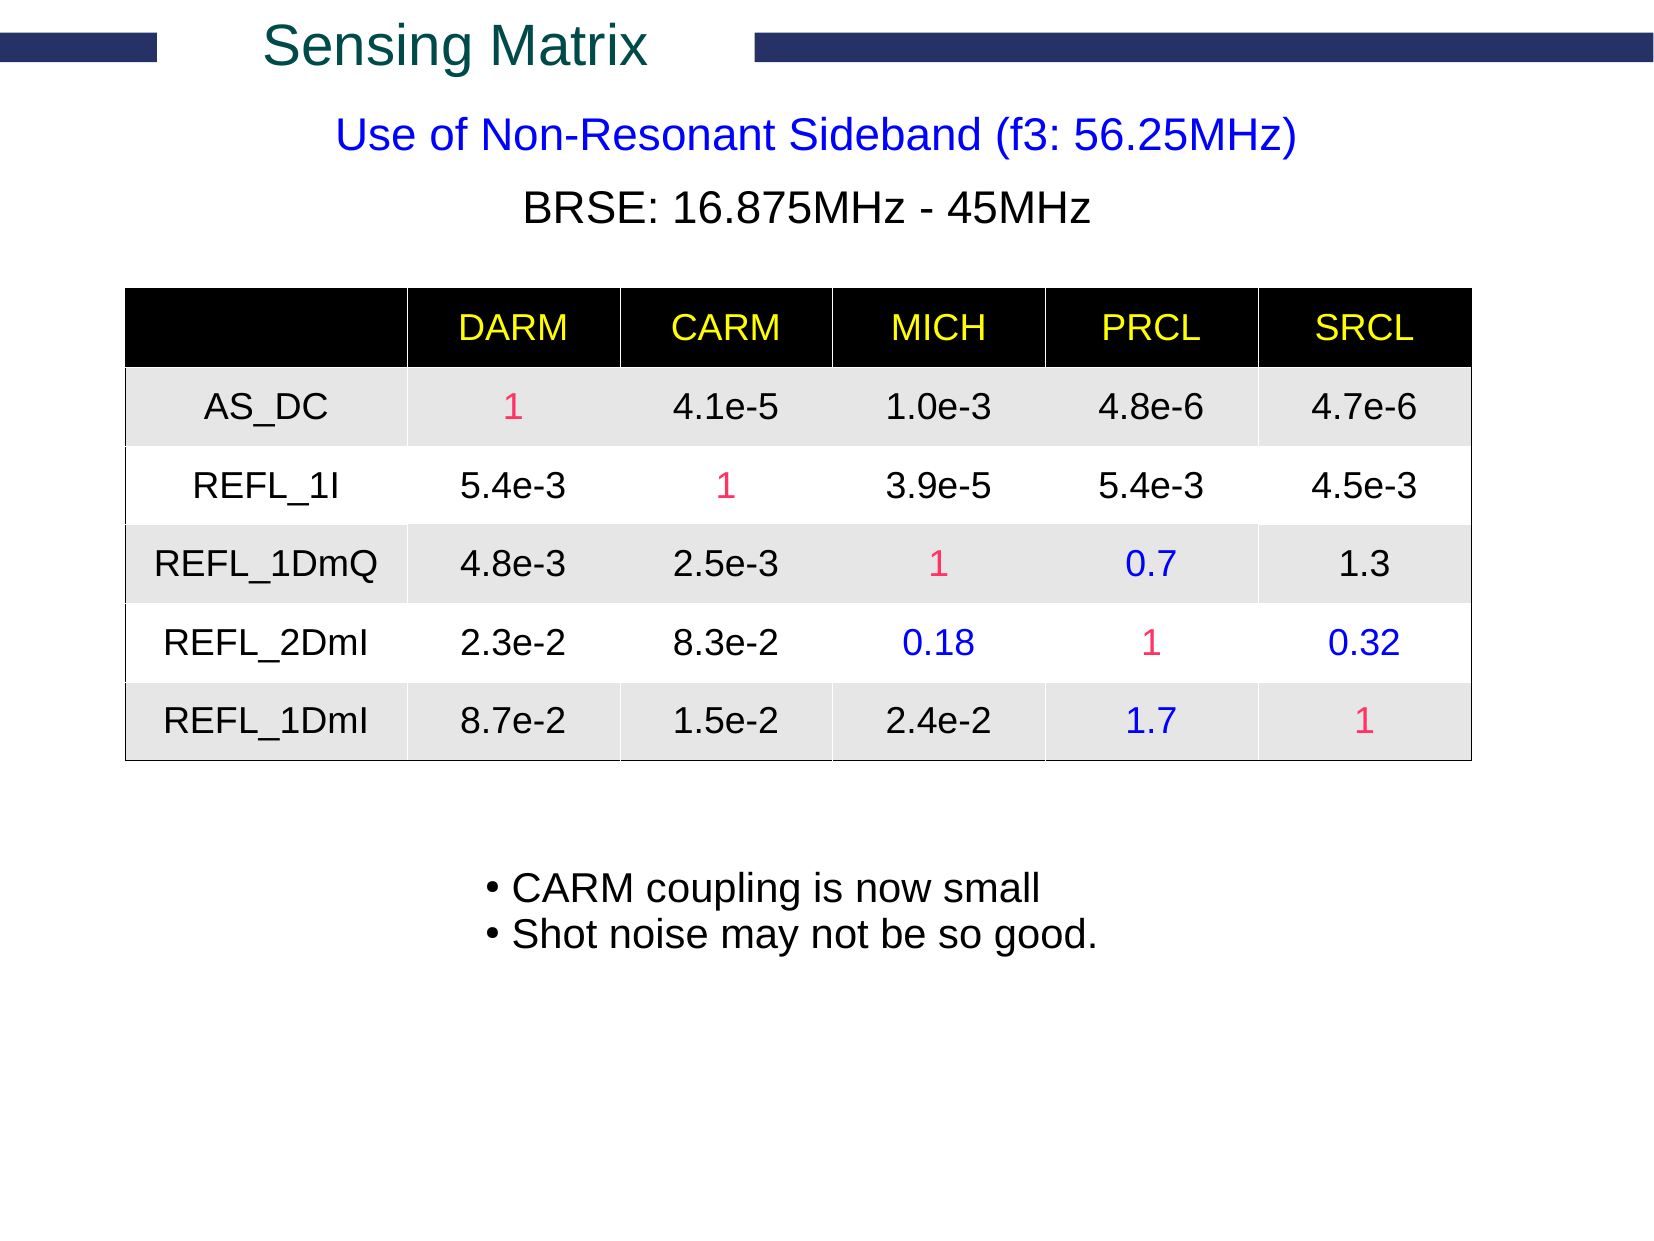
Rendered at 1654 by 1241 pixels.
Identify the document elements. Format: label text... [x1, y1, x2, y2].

table_header PRCL [1046, 289, 1258, 367]
table_cell 4.8e-3 [408, 524, 620, 603]
table_header SRCL [1259, 289, 1471, 367]
table_cell 3.9e-5 [832, 446, 1045, 524]
table_cell 4.7e-6 [1259, 368, 1471, 446]
table_cell 1 [408, 368, 620, 446]
table_header DARM [408, 289, 620, 367]
table_cell 0.32 [1259, 604, 1471, 682]
table_cell 1.7 [1046, 683, 1258, 760]
table_cell 0.7 [1045, 524, 1258, 603]
table_cell 8.7e-2 [408, 683, 620, 760]
table_cell 2.4e-2 [833, 683, 1045, 760]
text_box Use of Non-Resonant Sideband (f3: 56.25MHz) [320, 101, 1314, 168]
table_cell 1 [1259, 683, 1471, 760]
table_cell 1 [620, 446, 832, 524]
text_box BRSE: 16.875MHz - 45MHz [507, 174, 1108, 241]
table_cell 5.4e-3 [1045, 446, 1258, 524]
table_cell 4.1e-5 [620, 368, 832, 446]
table_cell 1.5e-2 [621, 683, 832, 760]
table_cell 2.3e-2 [408, 603, 620, 682]
table_cell 1 [832, 524, 1045, 603]
table_cell REFL_1I [126, 447, 407, 524]
table_cell 1.0e-3 [832, 368, 1045, 446]
table_header CARM [621, 289, 832, 367]
table_cell 0.18 [832, 603, 1045, 682]
table_cell REFL_1DmI [126, 683, 407, 760]
table_cell 8.3e-2 [620, 603, 832, 682]
table_header [126, 289, 407, 367]
table_cell REFL_2DmI [126, 604, 407, 682]
table_cell 2.5e-3 [620, 524, 832, 603]
text_box CARM coupling is now small Shot noise may not be so good. [470, 857, 1114, 965]
table_cell AS_DC [126, 368, 407, 446]
table_cell 1.3 [1259, 525, 1471, 603]
table_cell 4.8e-6 [1045, 368, 1258, 446]
table_cell 4.5e-3 [1259, 447, 1471, 524]
table_header MICH [833, 289, 1045, 367]
title Sensing Matrix [157, 12, 755, 78]
table_cell 1 [1045, 603, 1258, 682]
table_cell 5.4e-3 [408, 446, 620, 524]
table_cell REFL_1DmQ [126, 525, 407, 603]
